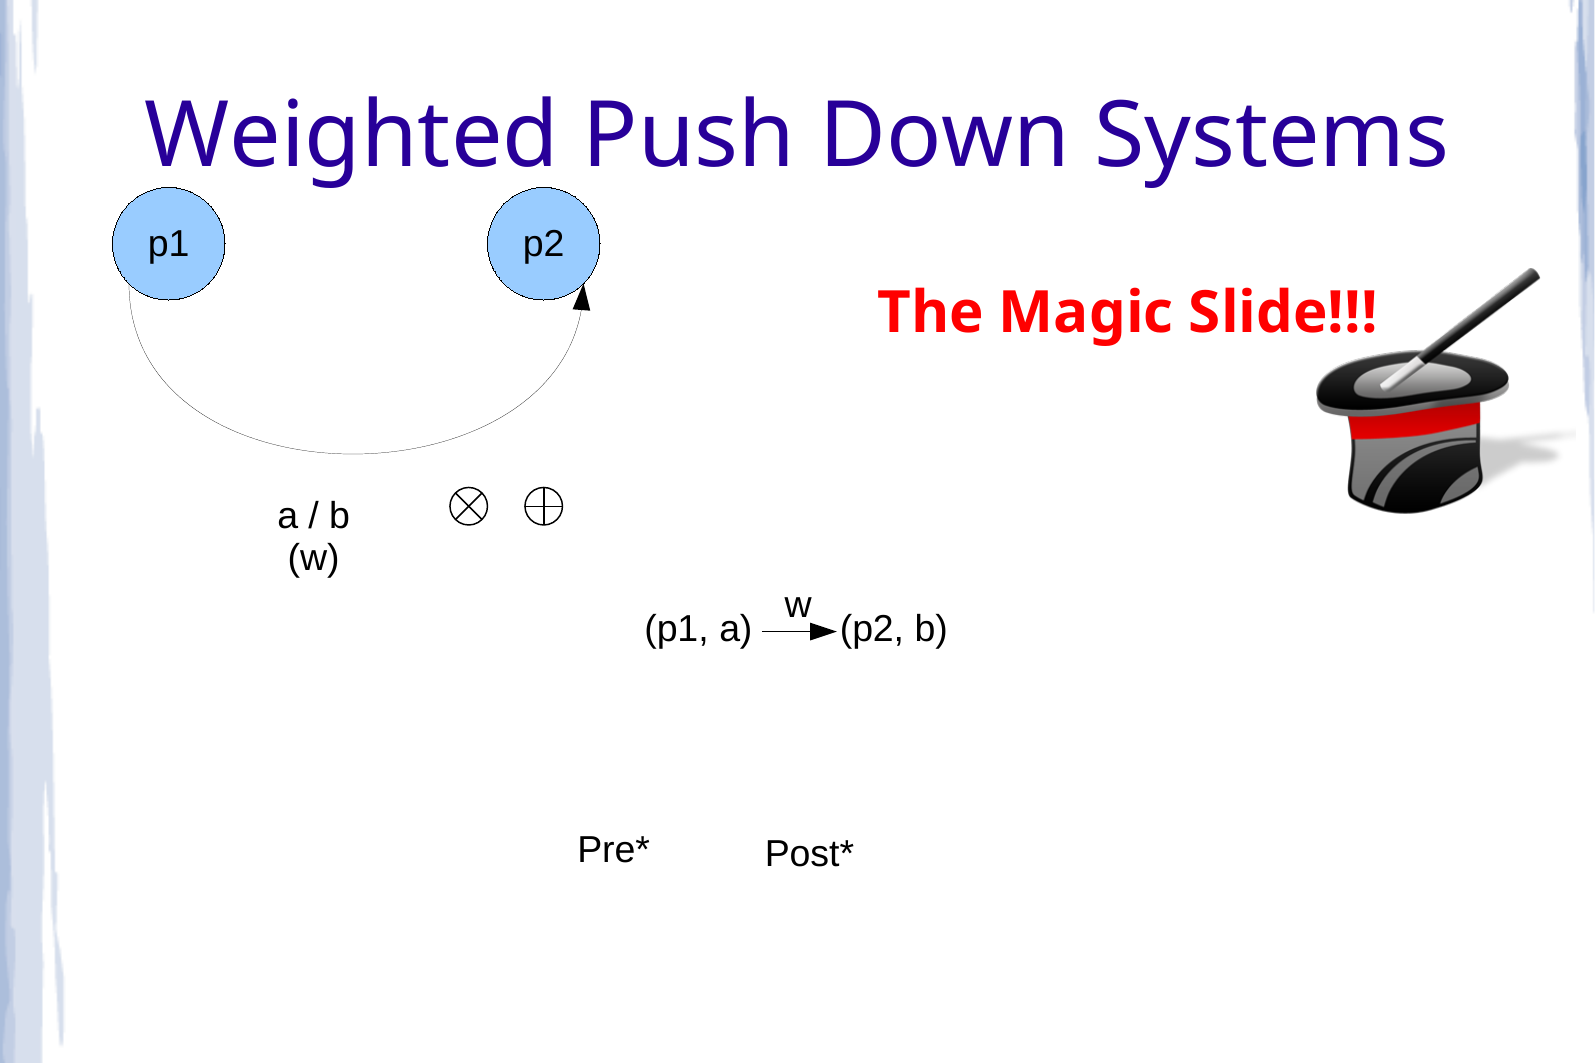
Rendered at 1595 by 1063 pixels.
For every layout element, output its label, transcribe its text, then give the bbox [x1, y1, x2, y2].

text_box (p1, a) [629, 600, 768, 657]
text_box p1 [112, 187, 226, 301]
text_box a / b (w) [262, 487, 414, 587]
text_box w [769, 576, 827, 634]
text_box Pre* [562, 821, 665, 879]
title Weighted Push Down Systems [79, 49, 1515, 213]
picture [0, 0, 1595, 1063]
text_box Post* [750, 825, 870, 882]
text_box p2 [487, 187, 601, 301]
text_box (p2, b) [825, 600, 963, 657]
text_box The Magic Slide!!! [862, 262, 1312, 348]
